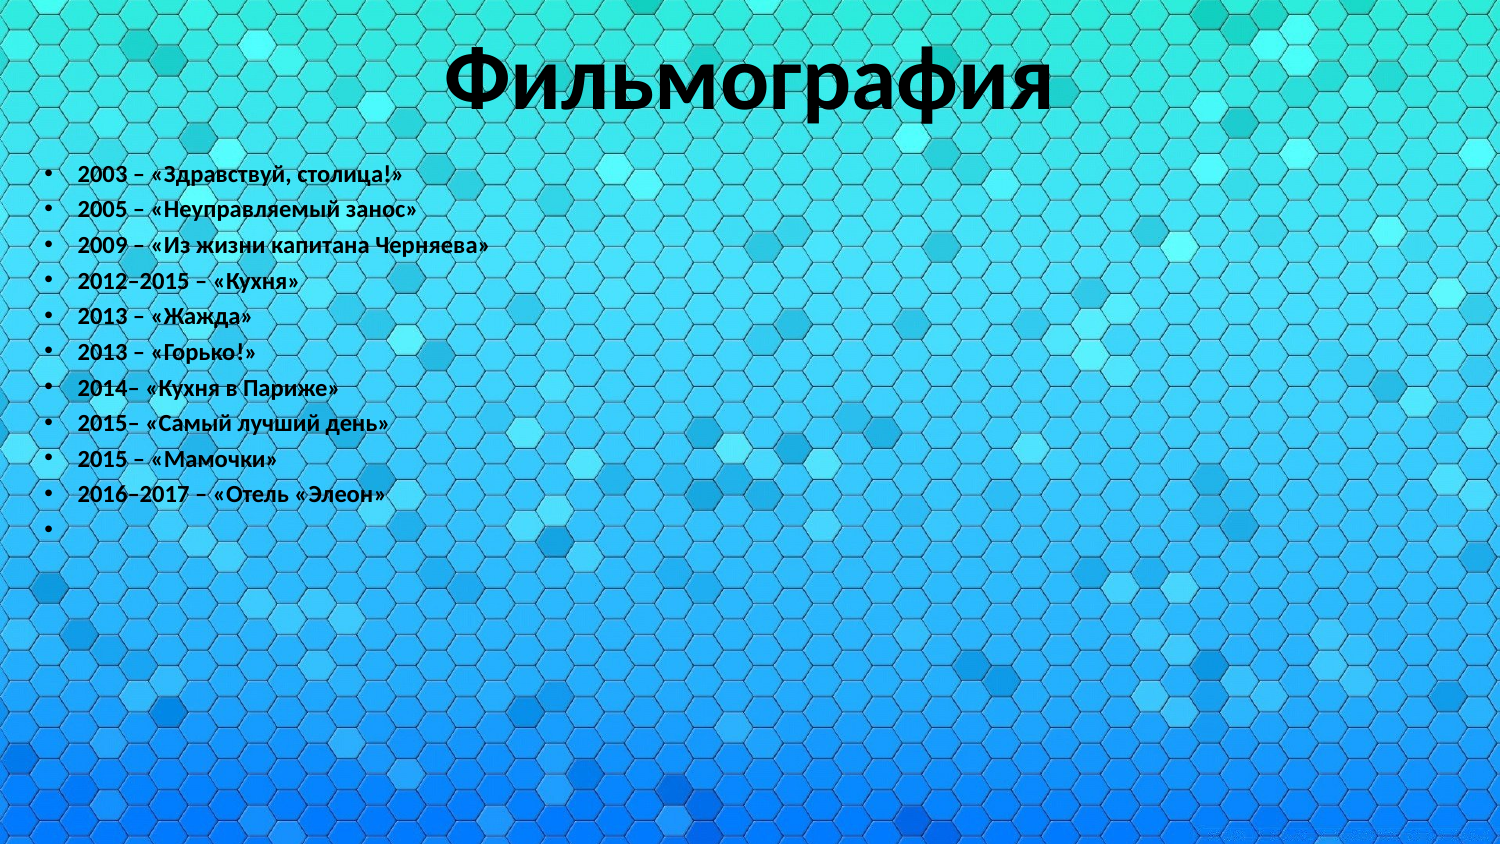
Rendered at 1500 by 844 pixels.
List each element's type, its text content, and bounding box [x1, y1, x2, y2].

picture [0, 0, 1500, 844]
list 2003 – «Здравствуй, столица!» 2005 – «Неуправляемый занос» 2009 – «Из жизни капитана Черняева» 2012–2015 – «Кухня» 2013 – «Жажда» 2013 – «Горько!» 2014 – «Кухня в Париже» 2015 – «Самый лучший день» 2015 – «Мамочки» 2016–2017 – «Отель «Элеон» [29, 150, 1500, 517]
title Фильмография [75, 2, 1426, 143]
